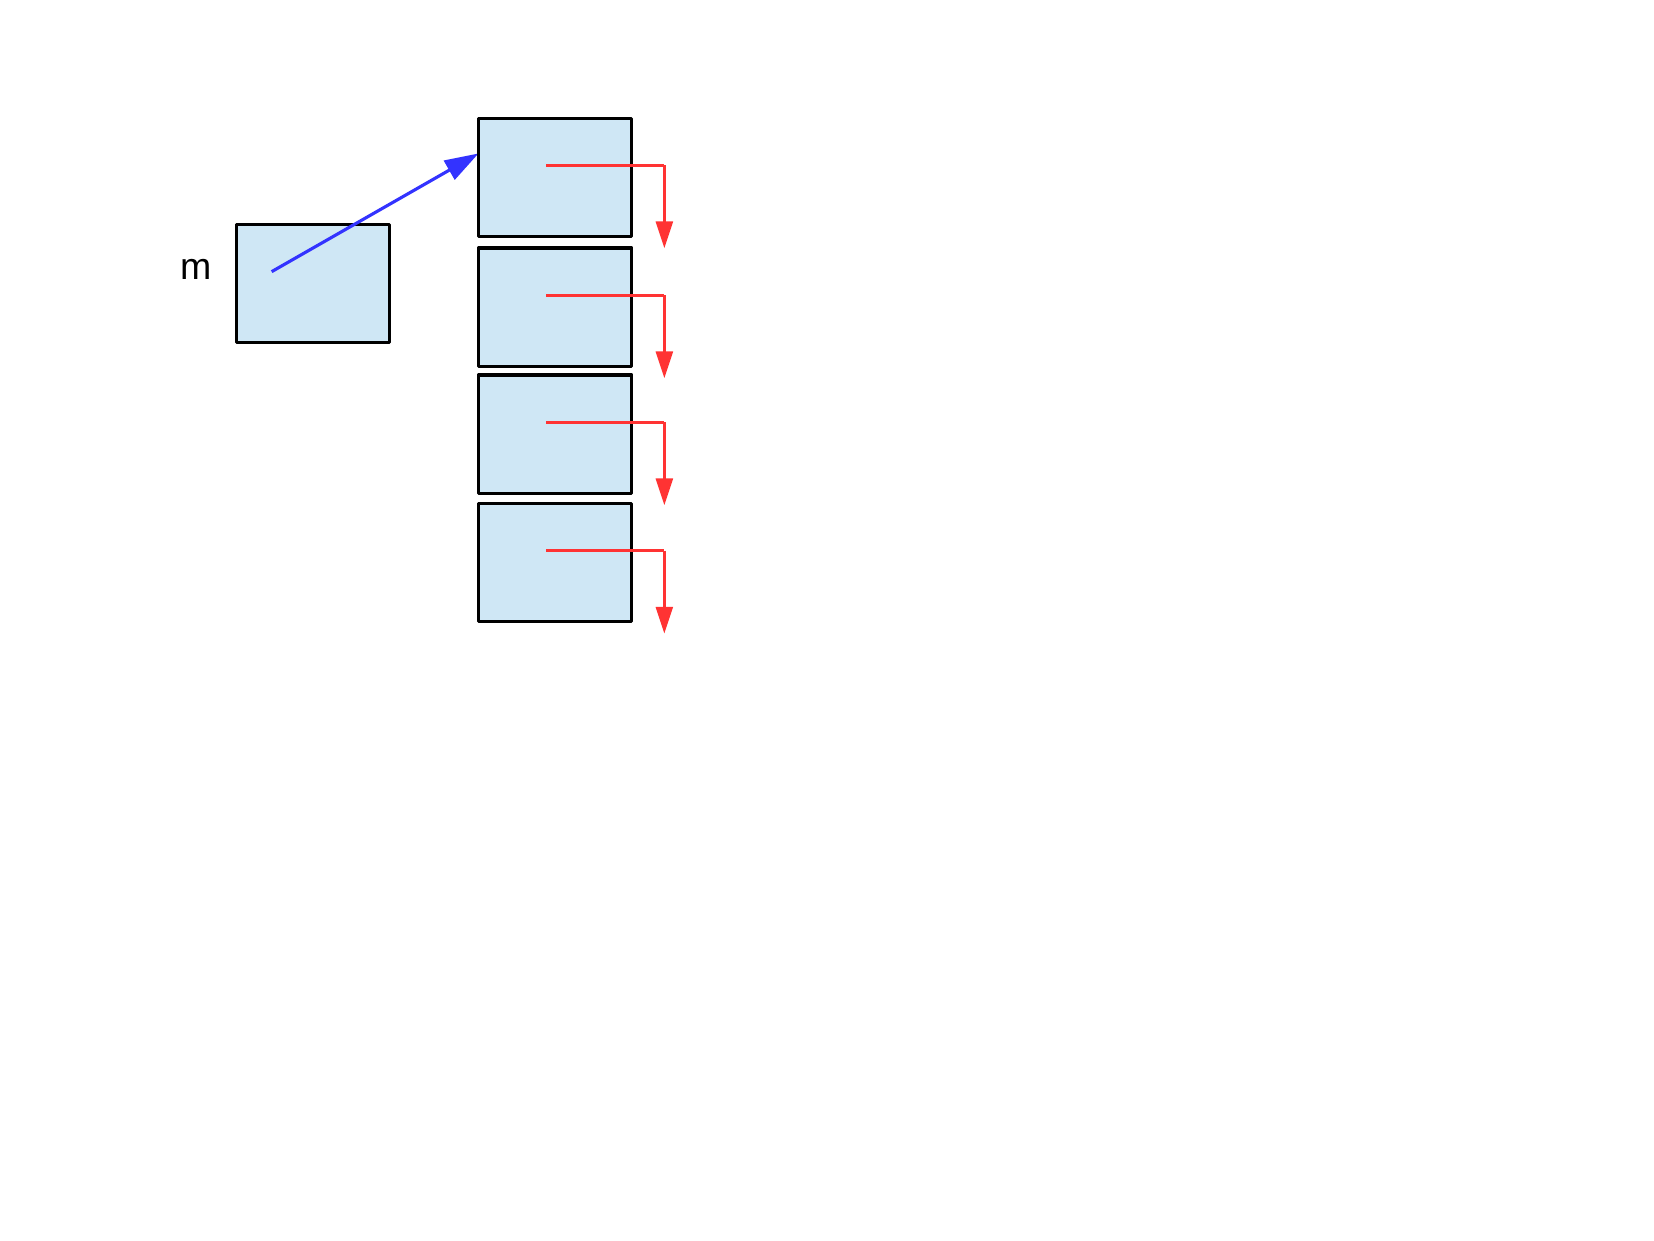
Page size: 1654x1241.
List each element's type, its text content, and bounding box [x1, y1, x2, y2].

text_box [478, 118, 632, 237]
text_box [236, 224, 390, 343]
text_box [478, 503, 632, 622]
text_box [478, 375, 632, 494]
text_box m [165, 238, 355, 296]
text_box [236, 224, 350, 238]
text_box [478, 248, 632, 367]
